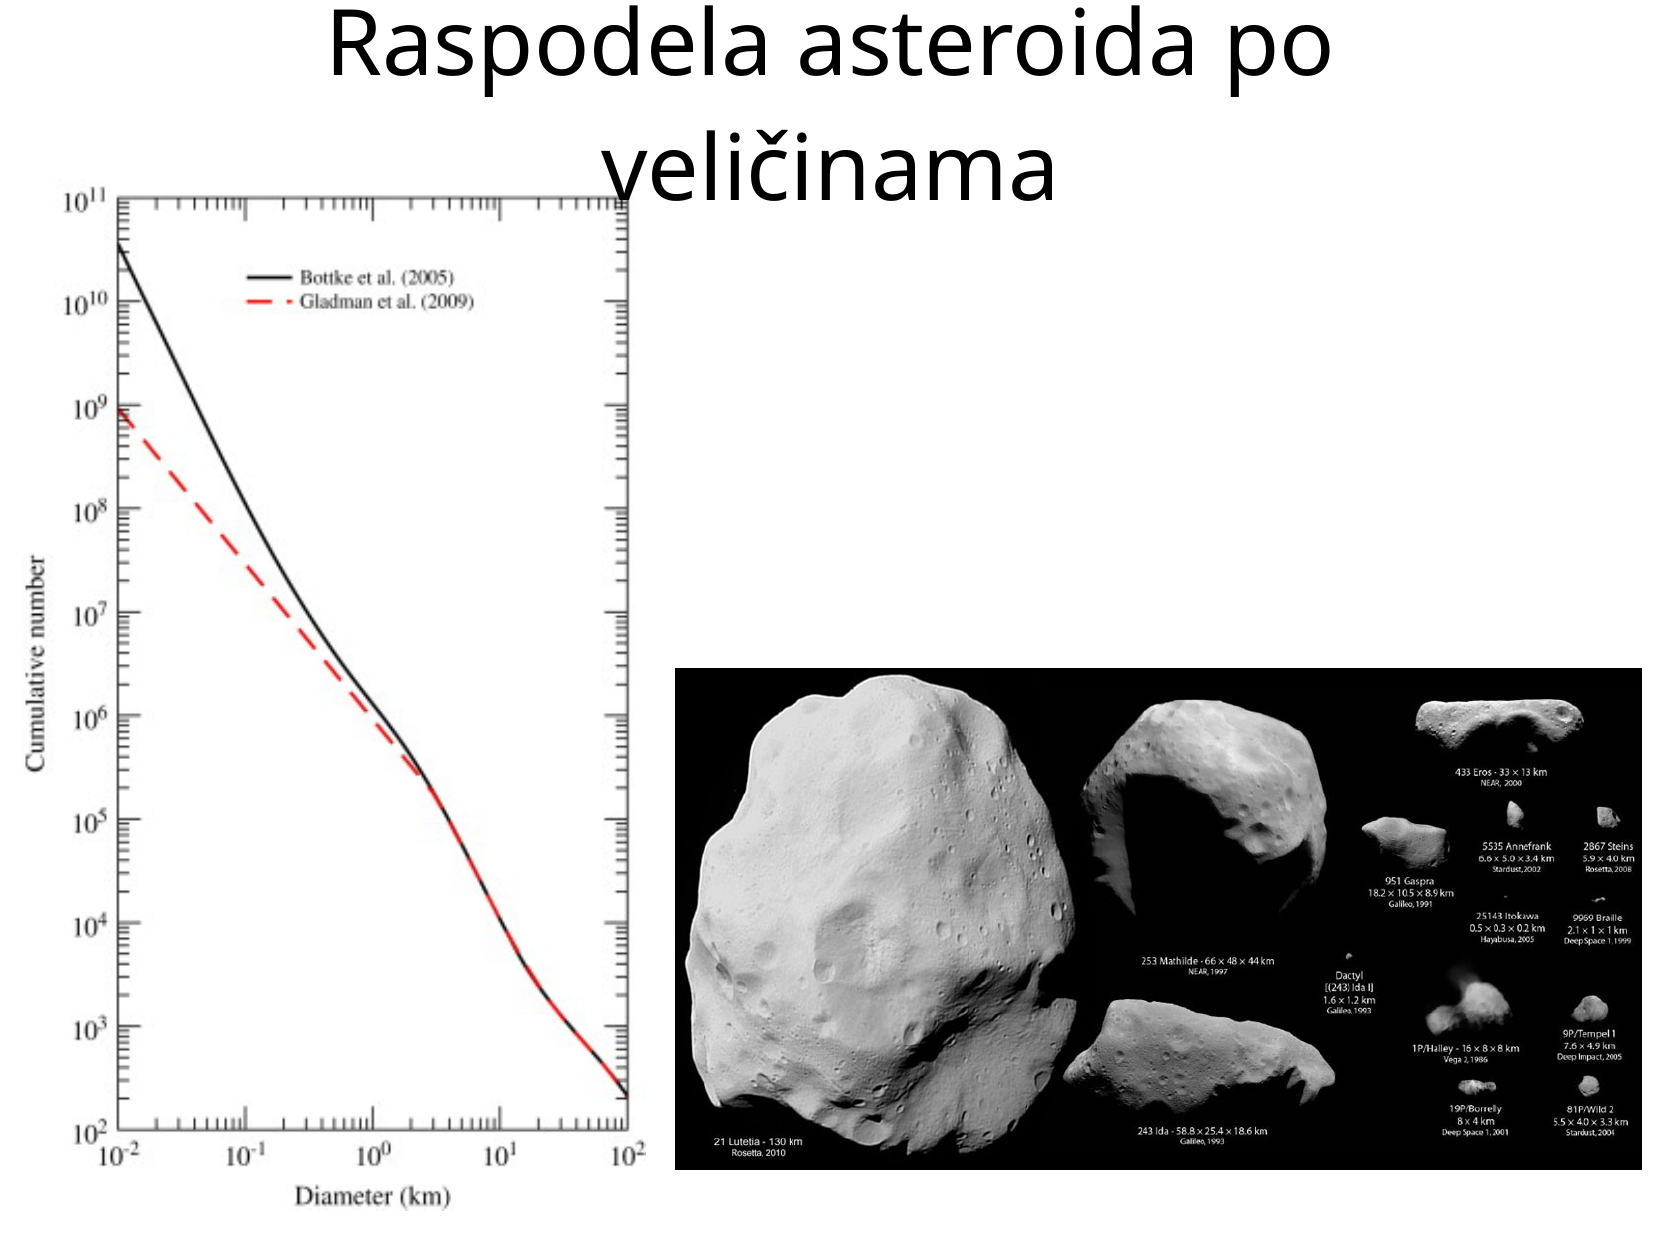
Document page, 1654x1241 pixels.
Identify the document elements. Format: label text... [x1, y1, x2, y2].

title Raspodela asteroida po veličinama [86, 30, 1576, 176]
picture [675, 668, 1642, 1171]
picture [620, 179, 629, 192]
picture [22, 179, 646, 1211]
